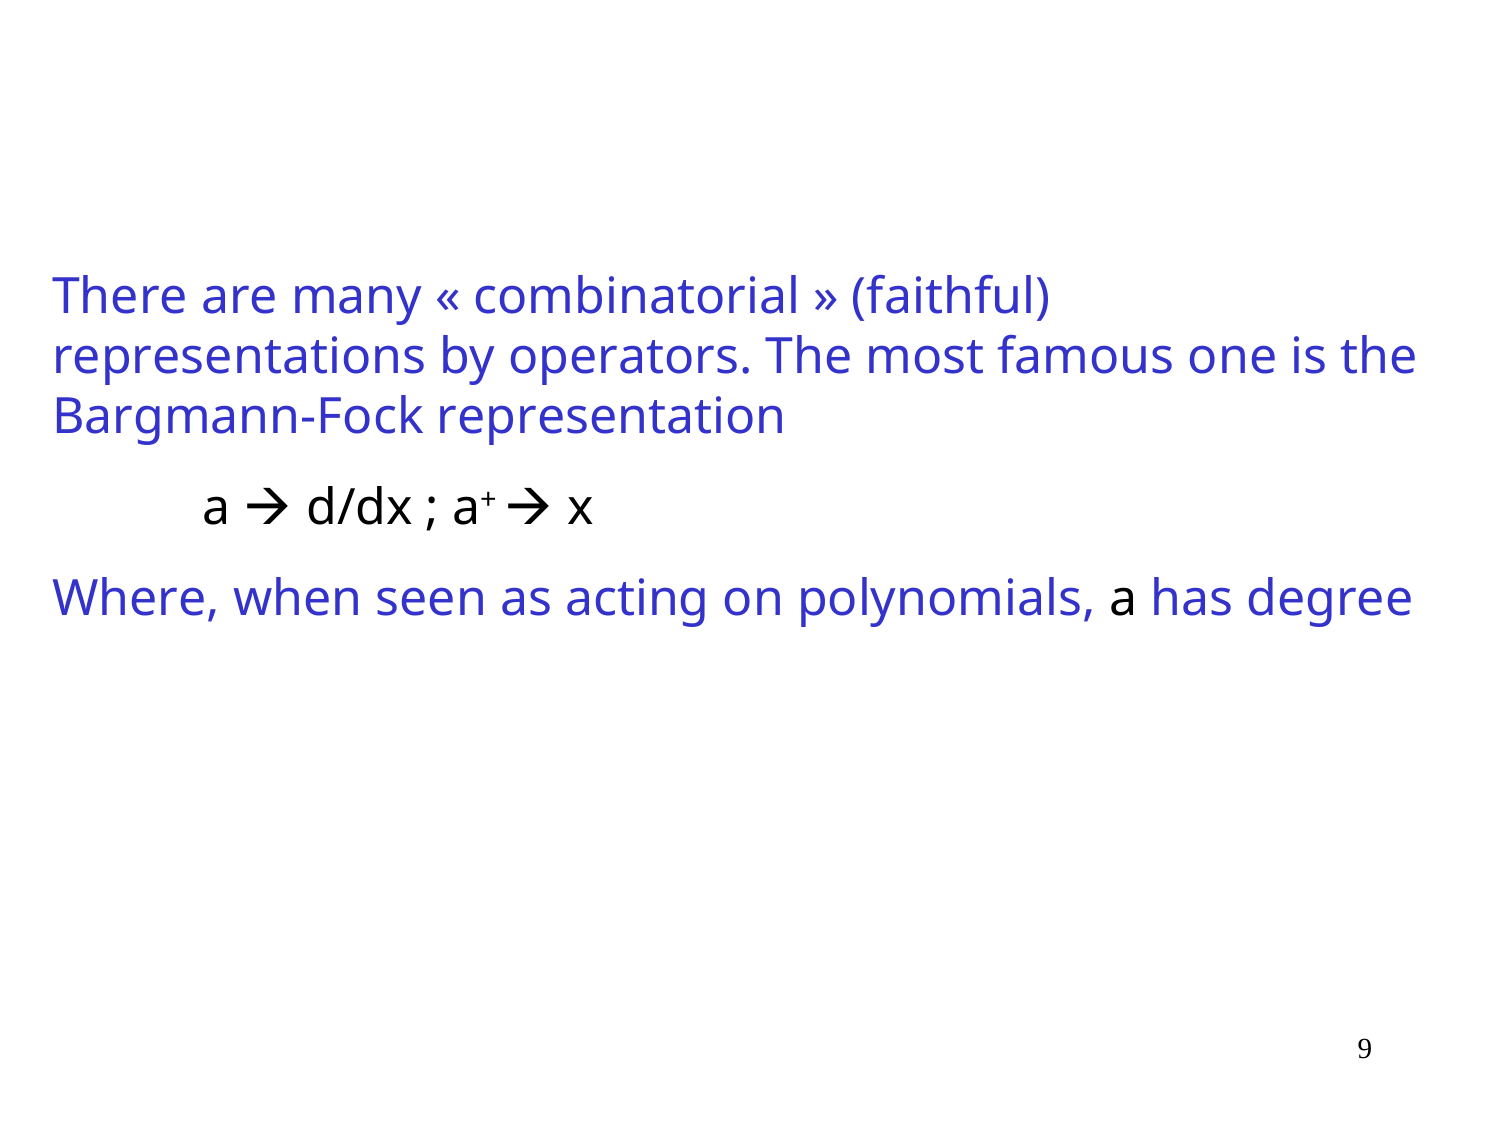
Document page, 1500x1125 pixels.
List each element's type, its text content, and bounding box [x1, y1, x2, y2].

text_box There are many « combinatorial » (faithful) representations by operators. The most famous one is the Bargmann-Fock representation a  d/dx ; a+  x Where, when seen as acting on polynomials, a has degree -1 and a+ has degree 1. [37, 255, 1450, 1125]
